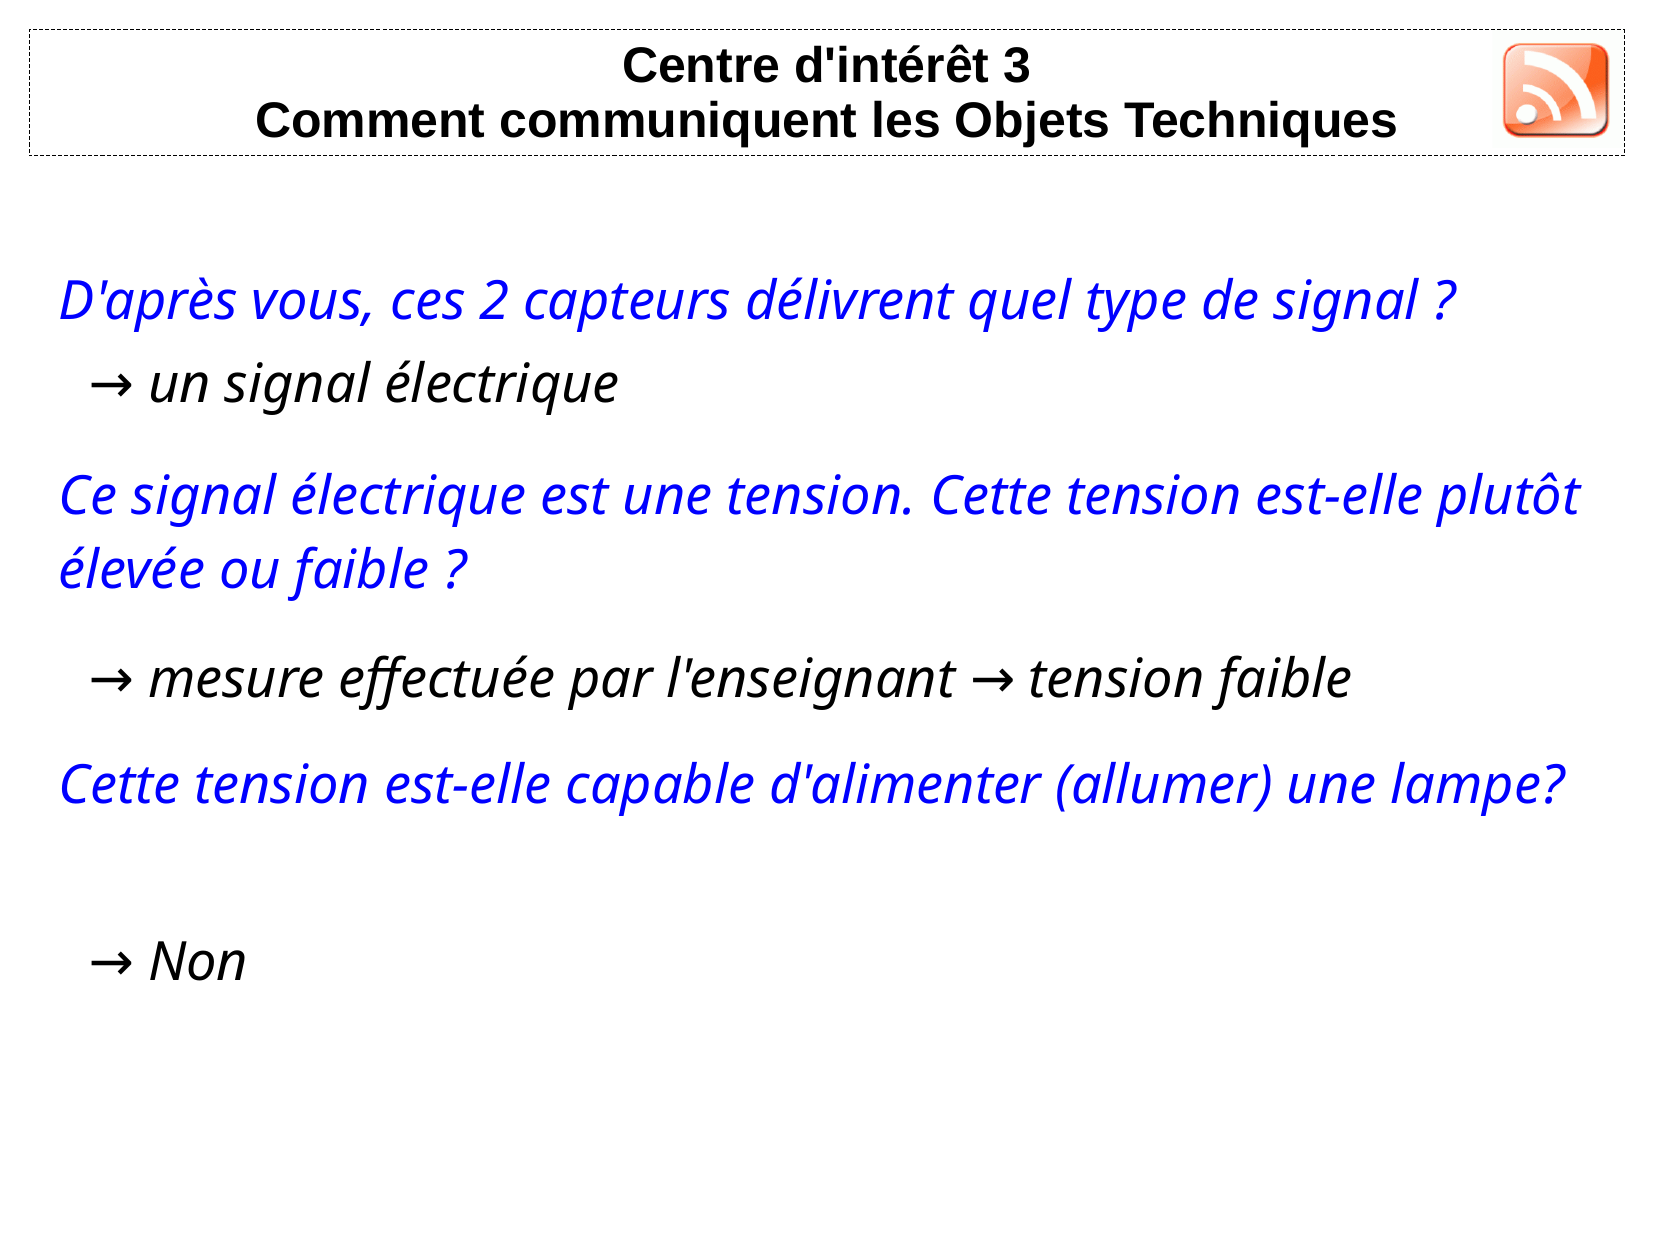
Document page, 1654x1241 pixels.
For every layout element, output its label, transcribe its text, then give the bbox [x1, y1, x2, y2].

text_box Cette tension est-elle capable d'alimenter (allumer) une lampe? [44, 738, 1610, 905]
text_box Ce signal électrique est une tension. Cette tension est-elle plutôt élevée ou faible ? [44, 448, 1610, 615]
text_box → Non [73, 915, 1565, 1018]
text_box Centre d'intérêt 3 Comment communiquent les Objets Techniques [29, 29, 1625, 156]
text_box → mesure effectuée par l'enseignant → tension faible [73, 631, 1565, 735]
text_box → un signal électrique [73, 345, 1565, 439]
text_box D'après vous, ces 2 capteurs délivrent quel type de signal ? [44, 253, 1610, 345]
